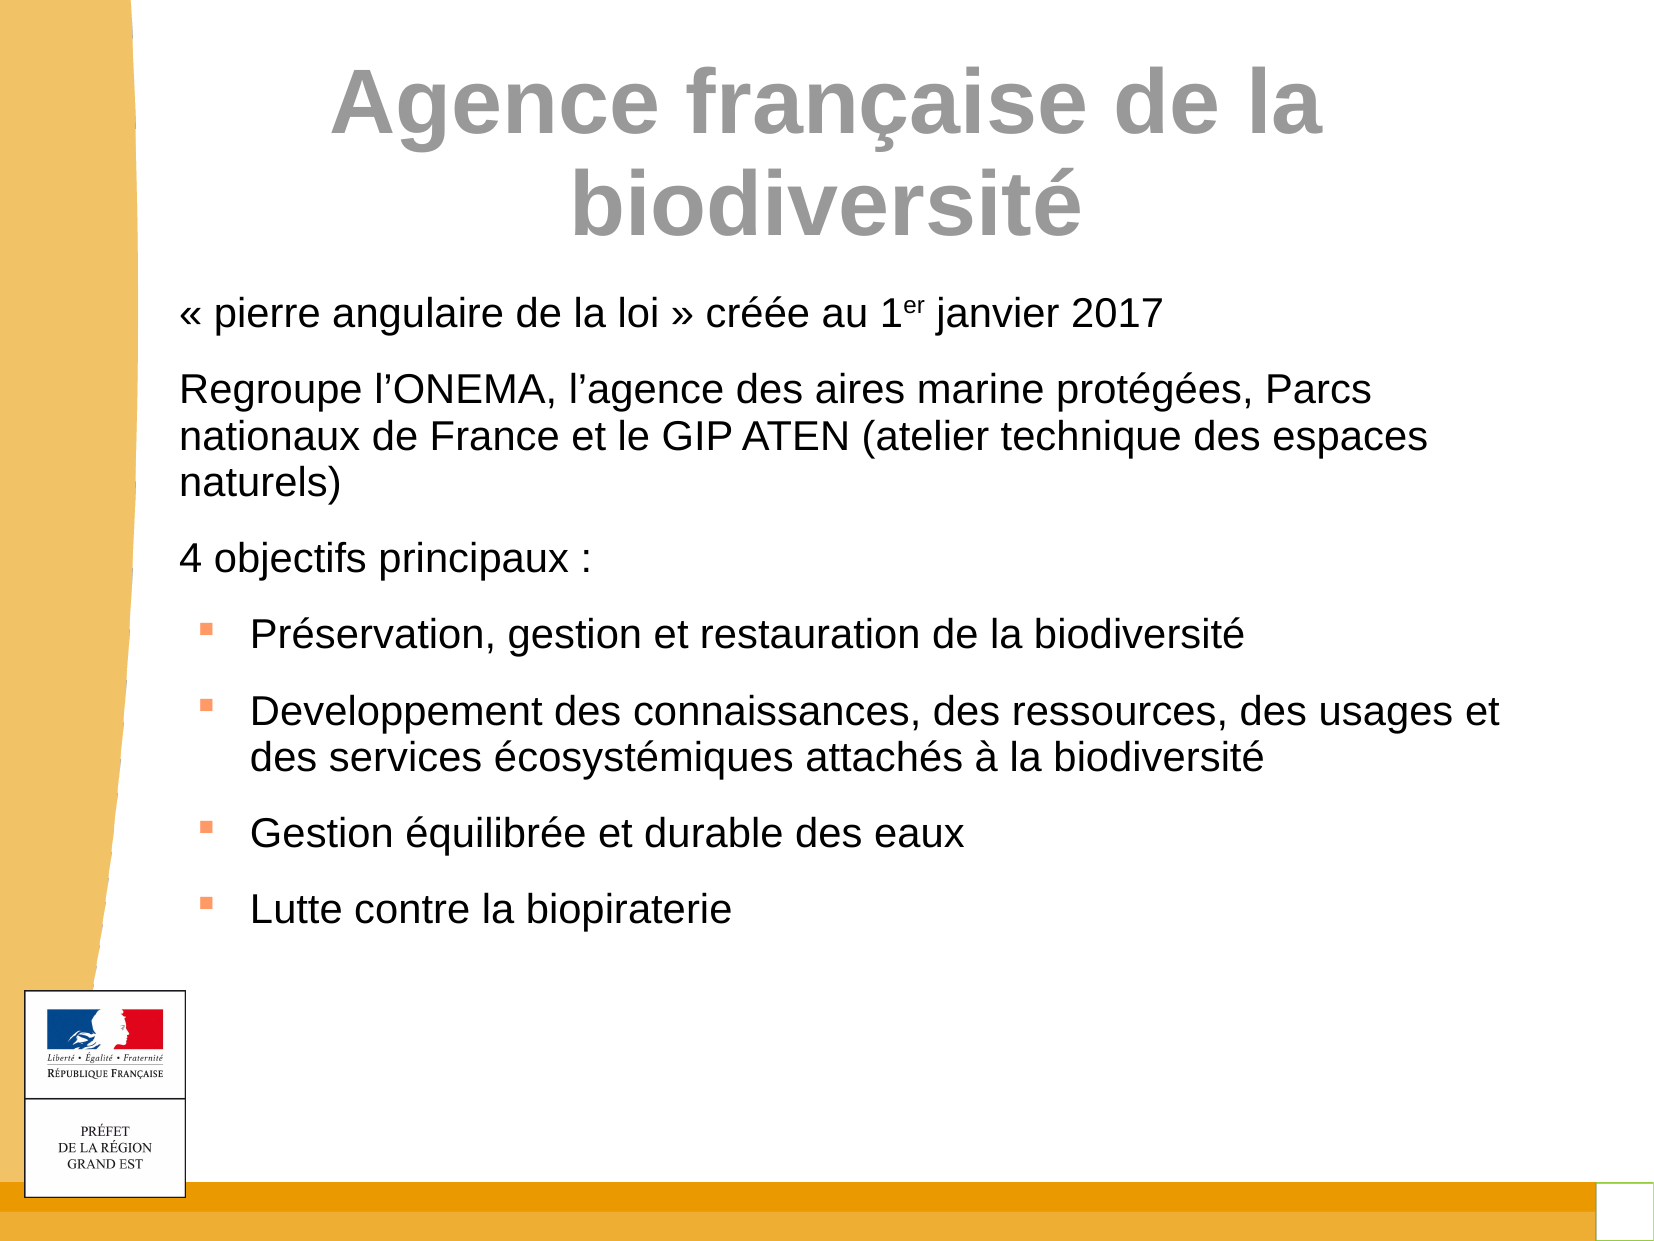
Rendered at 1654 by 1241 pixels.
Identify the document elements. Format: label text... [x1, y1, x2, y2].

title Agence française de la biodiversité [82, 49, 1571, 257]
picture [0, 0, 1654, 1241]
list « pierre angulaire de la loi » créée au 1er janvier 2017 Regroupe l’ONEMA, l’agence des aires marine protégées, Parcs nationaux de France et le GIP ATEN (atelier technique des espaces naturels) 4 objectifs principaux : Préservation, gestion et restauration de la biodiversité Developpement des connaissances, des ressources, des usages et des services écosystémiques attachés à la biodiversité Gestion équilibrée et durable des eaux Lutte contre la biopiraterie [179, 290, 1509, 1010]
